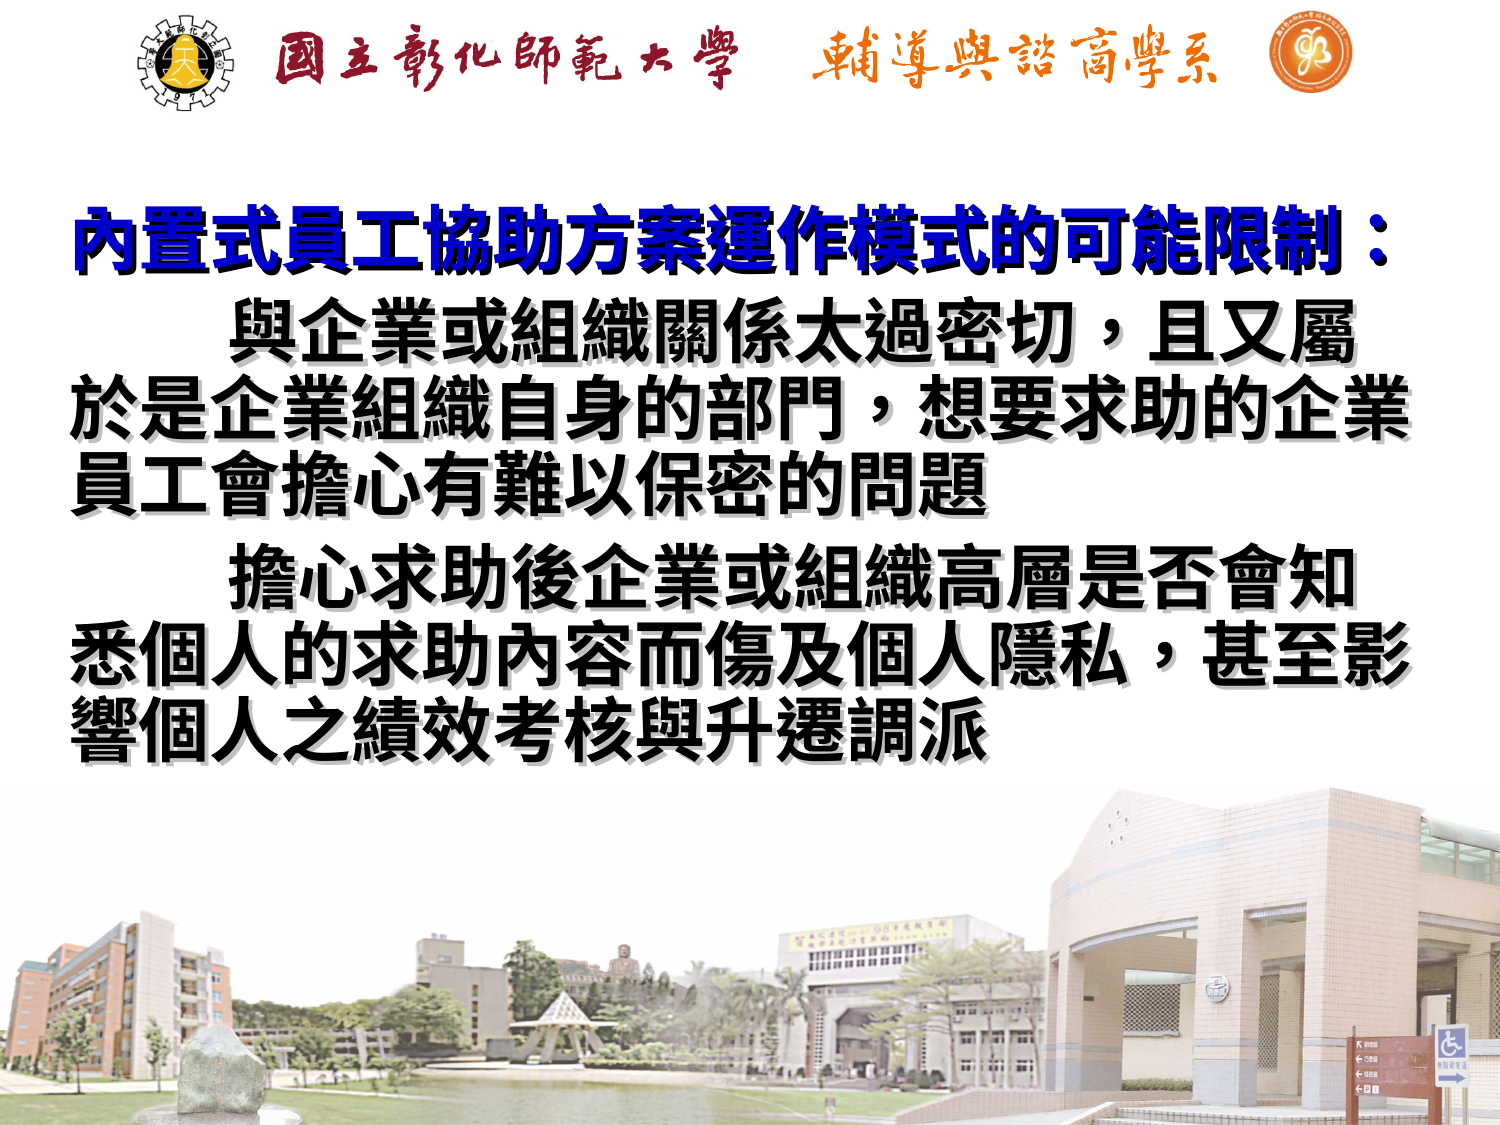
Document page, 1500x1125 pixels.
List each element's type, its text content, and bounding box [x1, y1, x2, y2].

list 內置式員工協助方案運作模式的可能限制： 與企業或組織關係太過密切，且又屬於是企業組織自身的部門，想要求助的企業員工會擔心有難以保密的問題 擔心求助後企業或組織高層是否會知悉個人的求助內容而傷及個人隱私，甚至影響個人之績效考核與升遷調派 [53, 196, 1436, 939]
